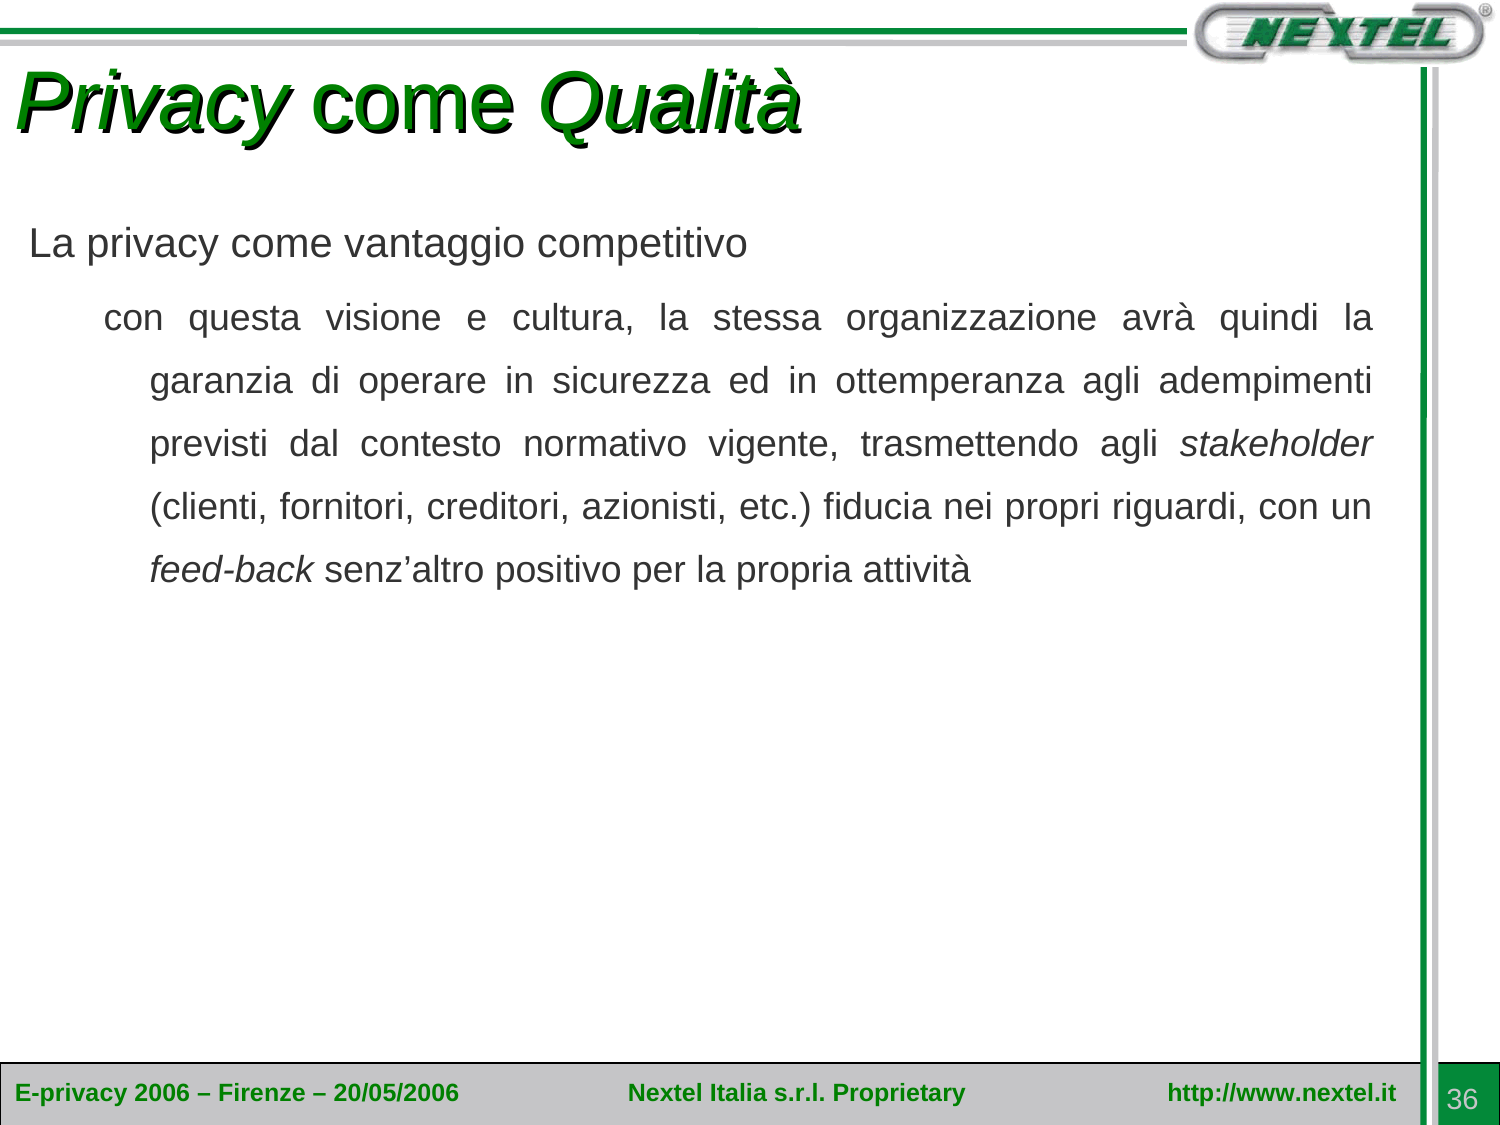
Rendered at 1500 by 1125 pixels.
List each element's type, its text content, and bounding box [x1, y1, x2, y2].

picture [1187, 0, 1500, 67]
list La privacy come vantaggio competitivo con questa visione e cultura, la stessa organizzazione avrà quindi la garanzia di operare in sicurezza ed in ottemperanza agli adempimenti previsti dal contesto normativo vigente, trasmettendo agli stakeholder (clienti, fornitori, creditori, azionisti, etc.) fiducia nei propri riguardi, con un feed-back senz’altro positivo per la propria attività [13, 188, 1388, 942]
title Privacy come Qualità [0, 39, 1182, 162]
